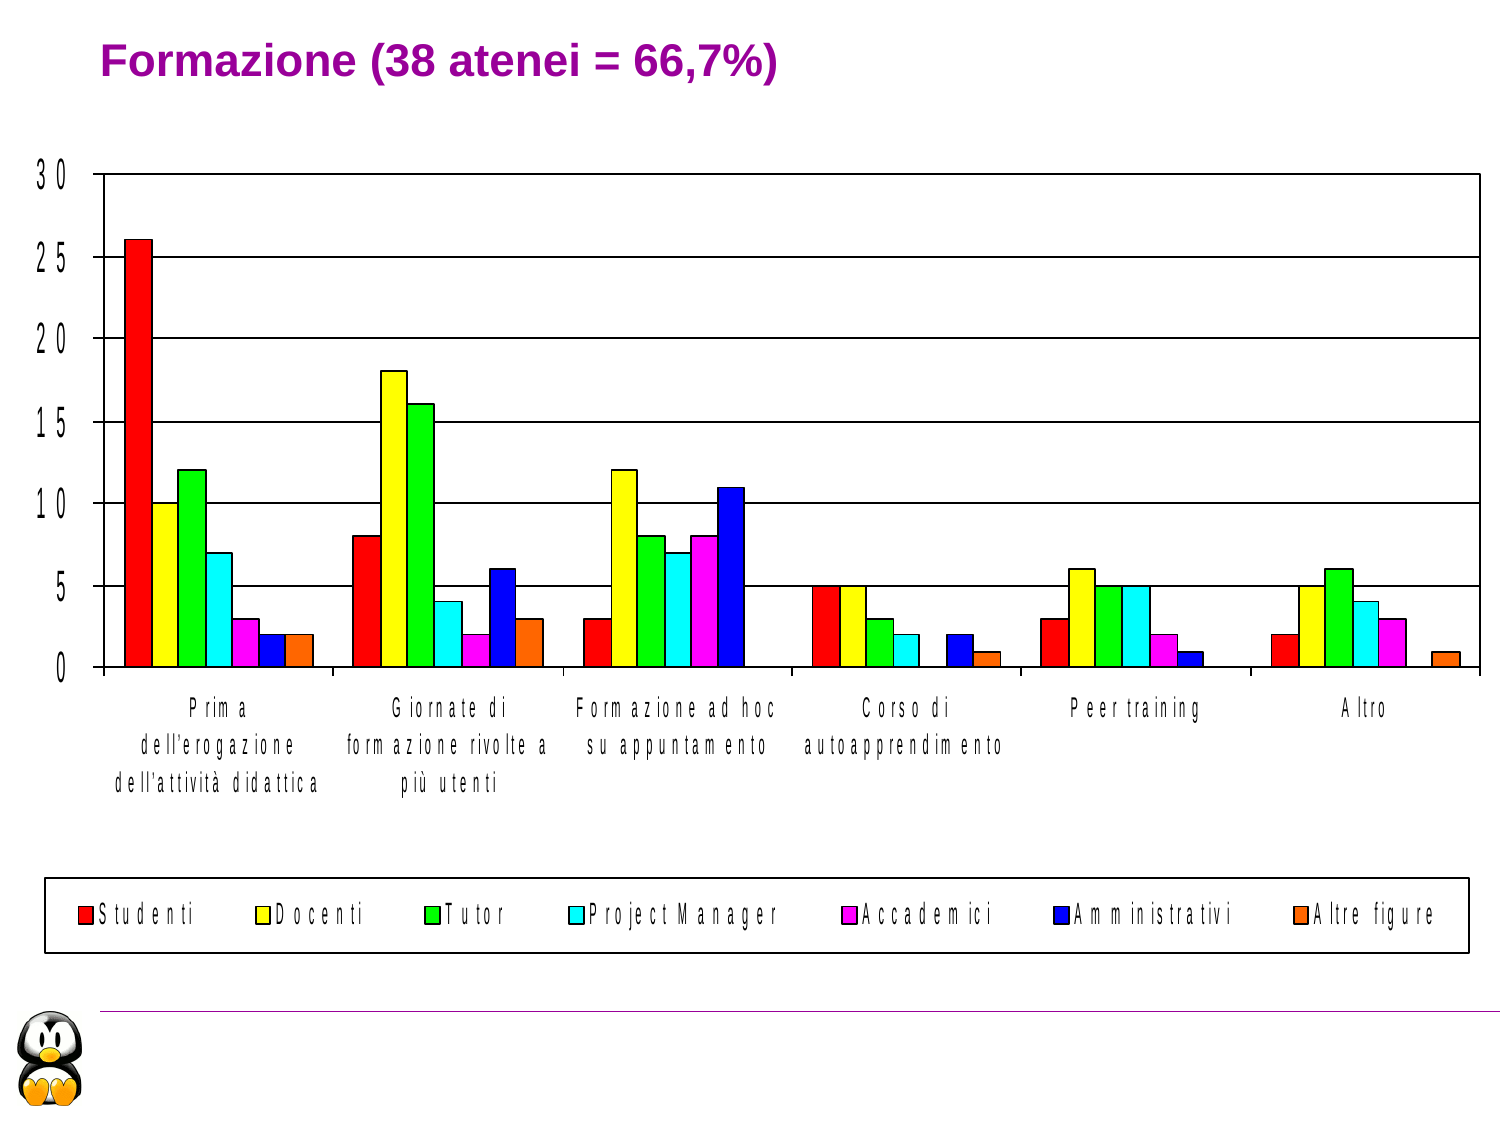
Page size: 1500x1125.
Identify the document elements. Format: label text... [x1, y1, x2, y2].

title Formazione (38 atenei = 66,7%) [99, 35, 1424, 112]
picture [17, 112, 1495, 969]
picture [17, 1011, 82, 1106]
